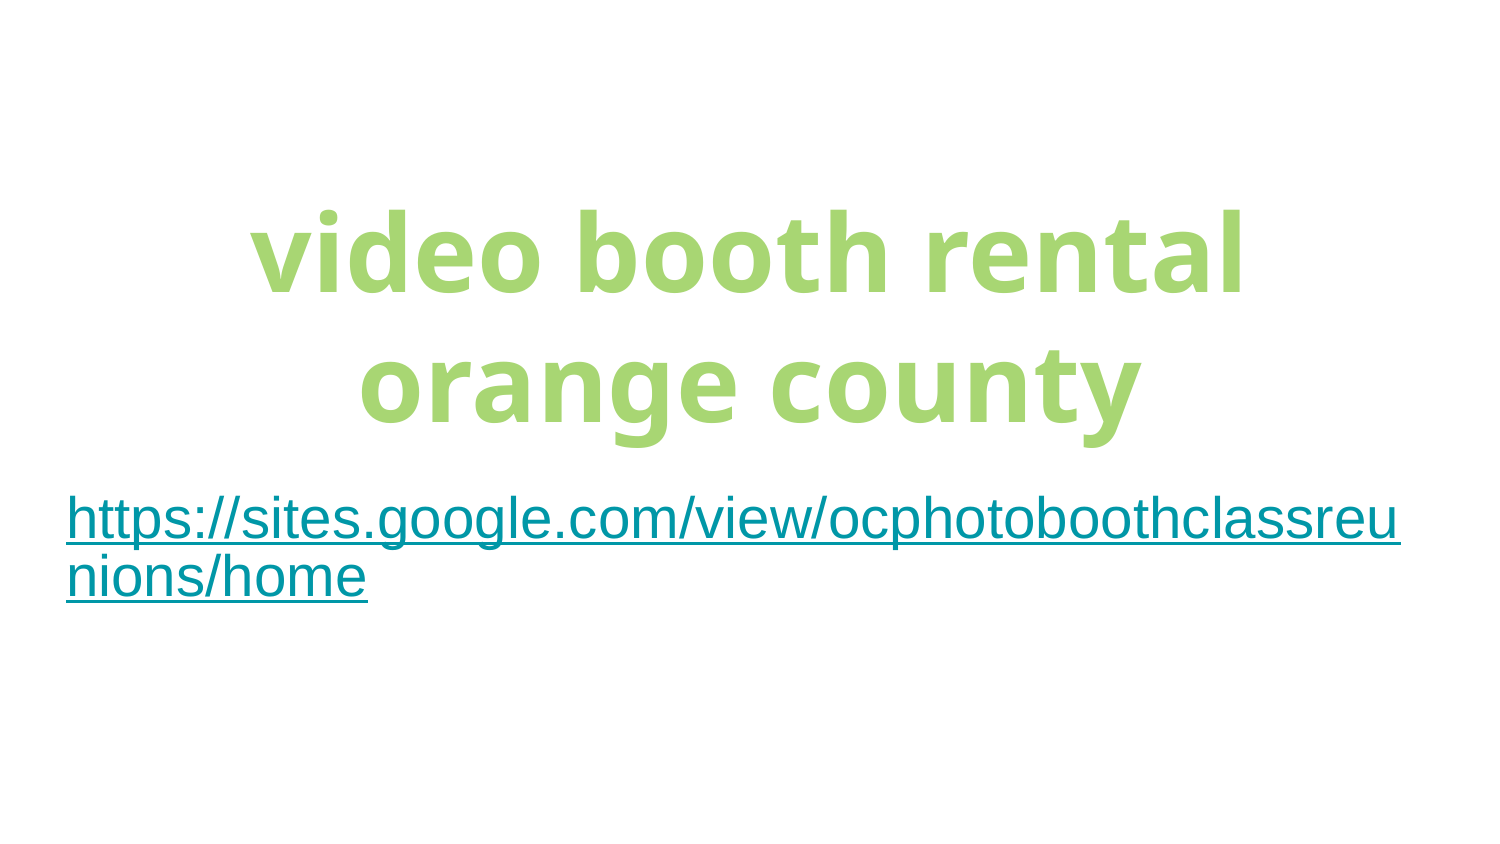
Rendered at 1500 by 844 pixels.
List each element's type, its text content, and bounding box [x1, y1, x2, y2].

title video booth rental orange county [51, 122, 1449, 459]
subtitle https://sites.google.com/view/ocphotoboothclassreunions/home [51, 464, 1449, 595]
